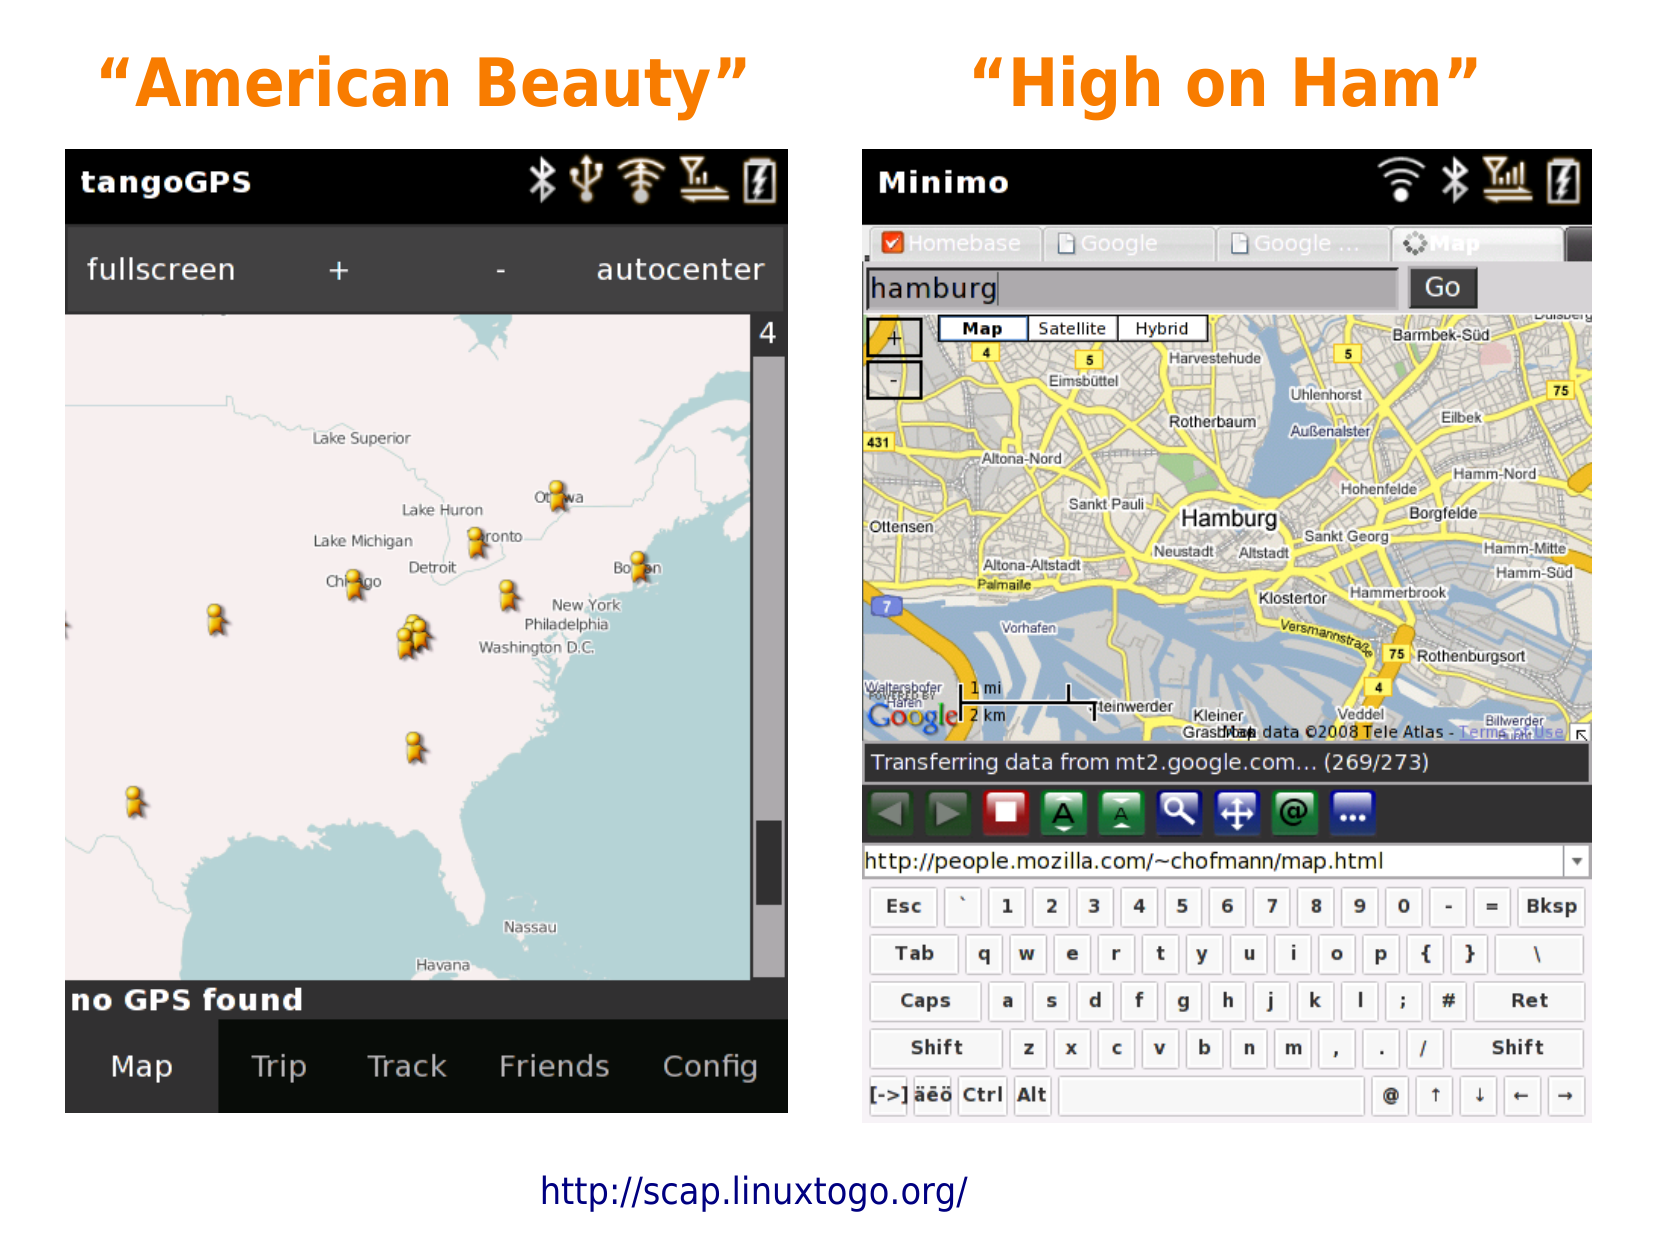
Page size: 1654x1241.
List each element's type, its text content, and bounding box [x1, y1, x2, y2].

text_box “High on Ham” [825, 37, 1628, 151]
picture [65, 151, 788, 1113]
text_box http://scap.linuxtogo.org/ [525, 1162, 1126, 1221]
text_box “American Beauty” [22, 37, 825, 151]
picture [862, 151, 1592, 1123]
